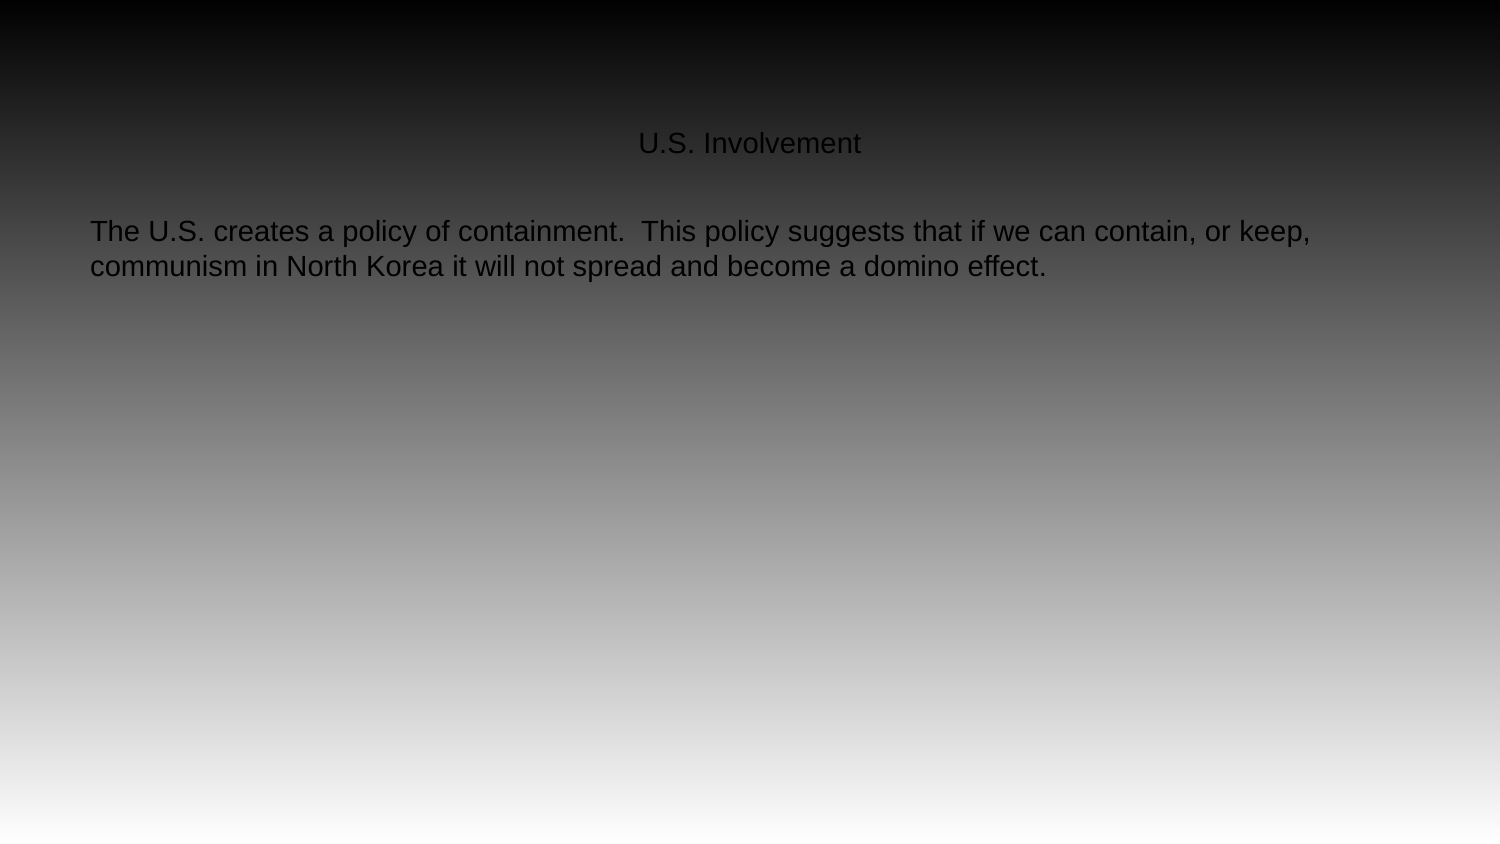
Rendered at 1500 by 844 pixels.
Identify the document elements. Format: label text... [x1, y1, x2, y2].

title U.S. Involvement [75, 33, 1425, 175]
list The U.S. creates a policy of containment. This policy suggests that if we can contain, or keep, communism in North Korea it will not spread and become a domino effect. [75, 196, 1425, 808]
